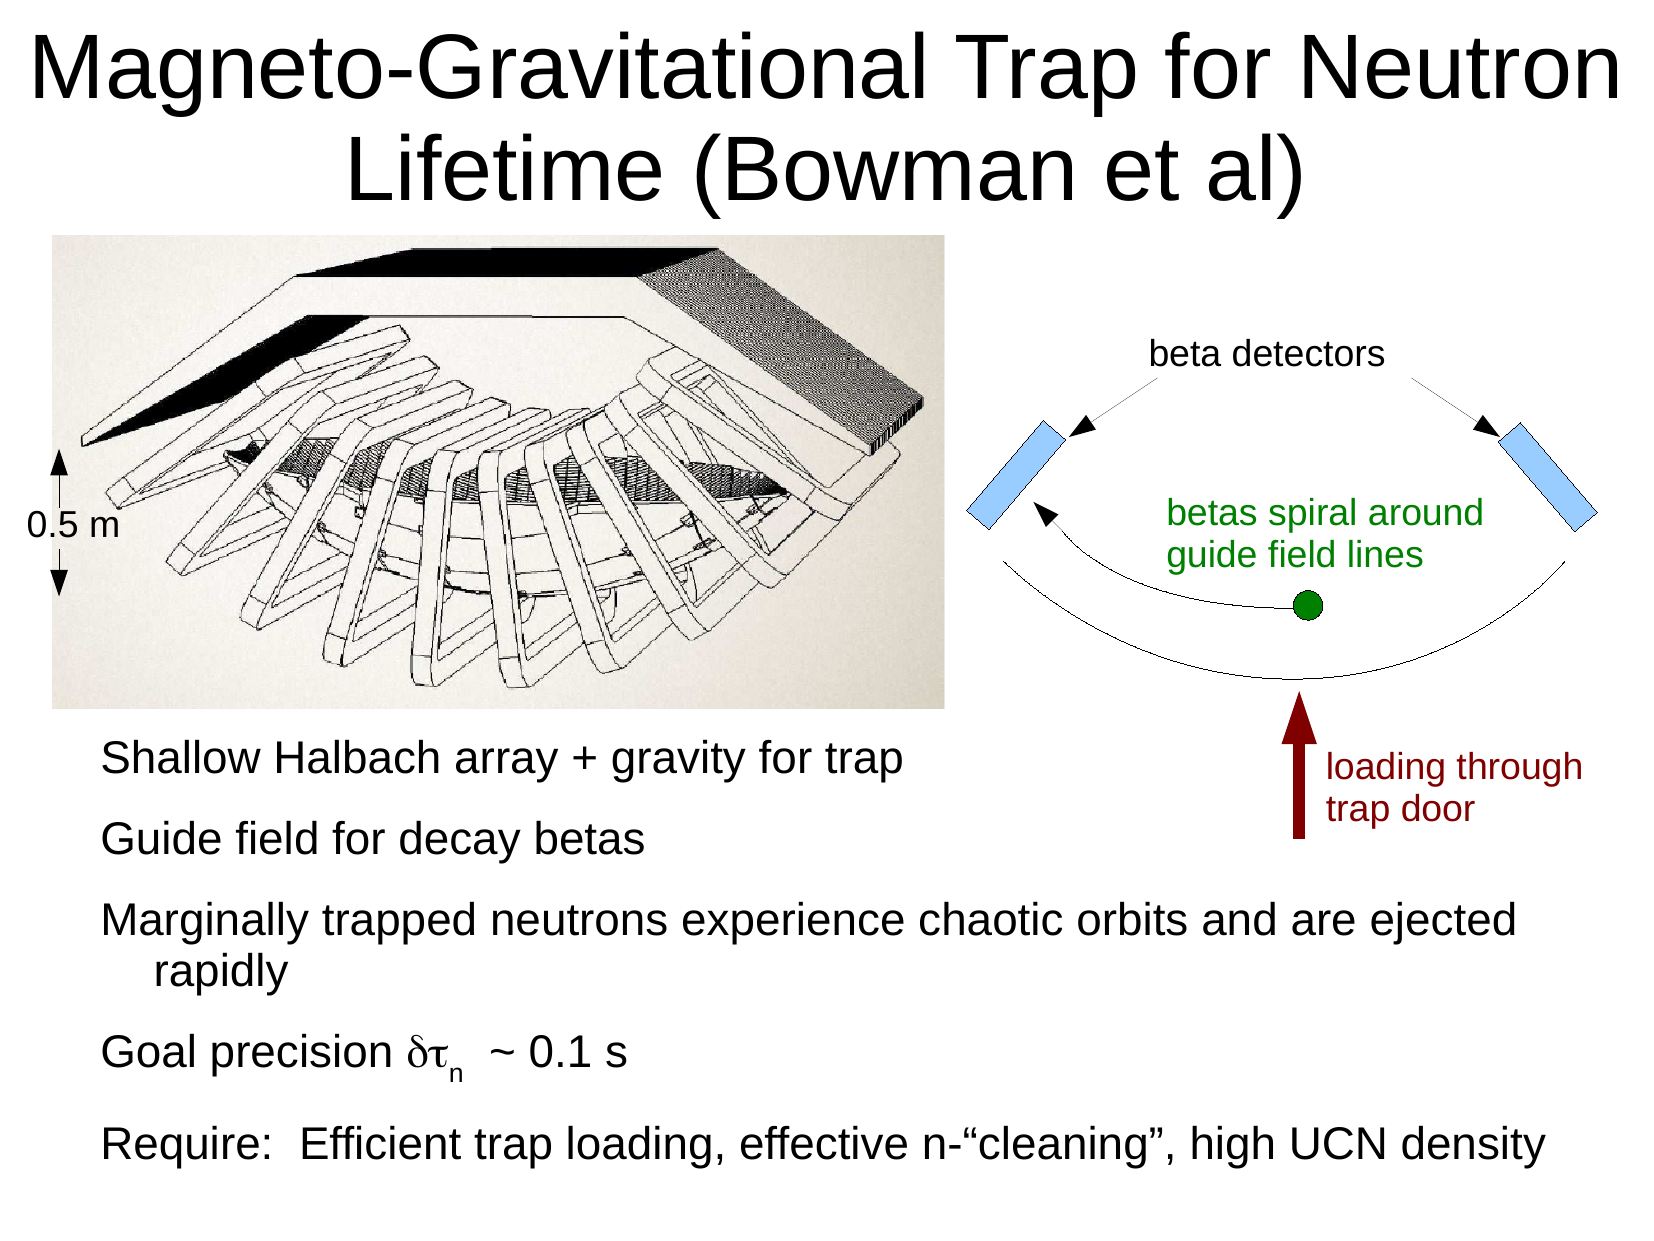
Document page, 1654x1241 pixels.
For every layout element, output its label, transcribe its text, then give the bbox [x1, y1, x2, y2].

picture [52, 558, 59, 569]
text_box [1293, 592, 1323, 621]
list Shallow Halbach array + gravity for trap Guide field for decay betas Marginally trapped neutrons experience chaotic orbits and are ejected rapidly Goal precision n ~ 0.1 s Require: Efficient trap loading, effective n-“cleaning”, high UCN density [82, 732, 1625, 1205]
picture [52, 235, 945, 709]
text_box 0.5 m [11, 496, 136, 558]
picture [52, 476, 59, 496]
text_box beta detectors [1133, 324, 1401, 387]
text_box loading through trap door [1311, 738, 1599, 846]
text_box betas spiral around guide field lines [1151, 483, 1499, 592]
title Magneto-Gravitational Trap for Neutron Lifetime (Bowman et al) [0, 3, 1654, 232]
text_box [1498, 422, 1598, 532]
text_box [966, 420, 1066, 530]
